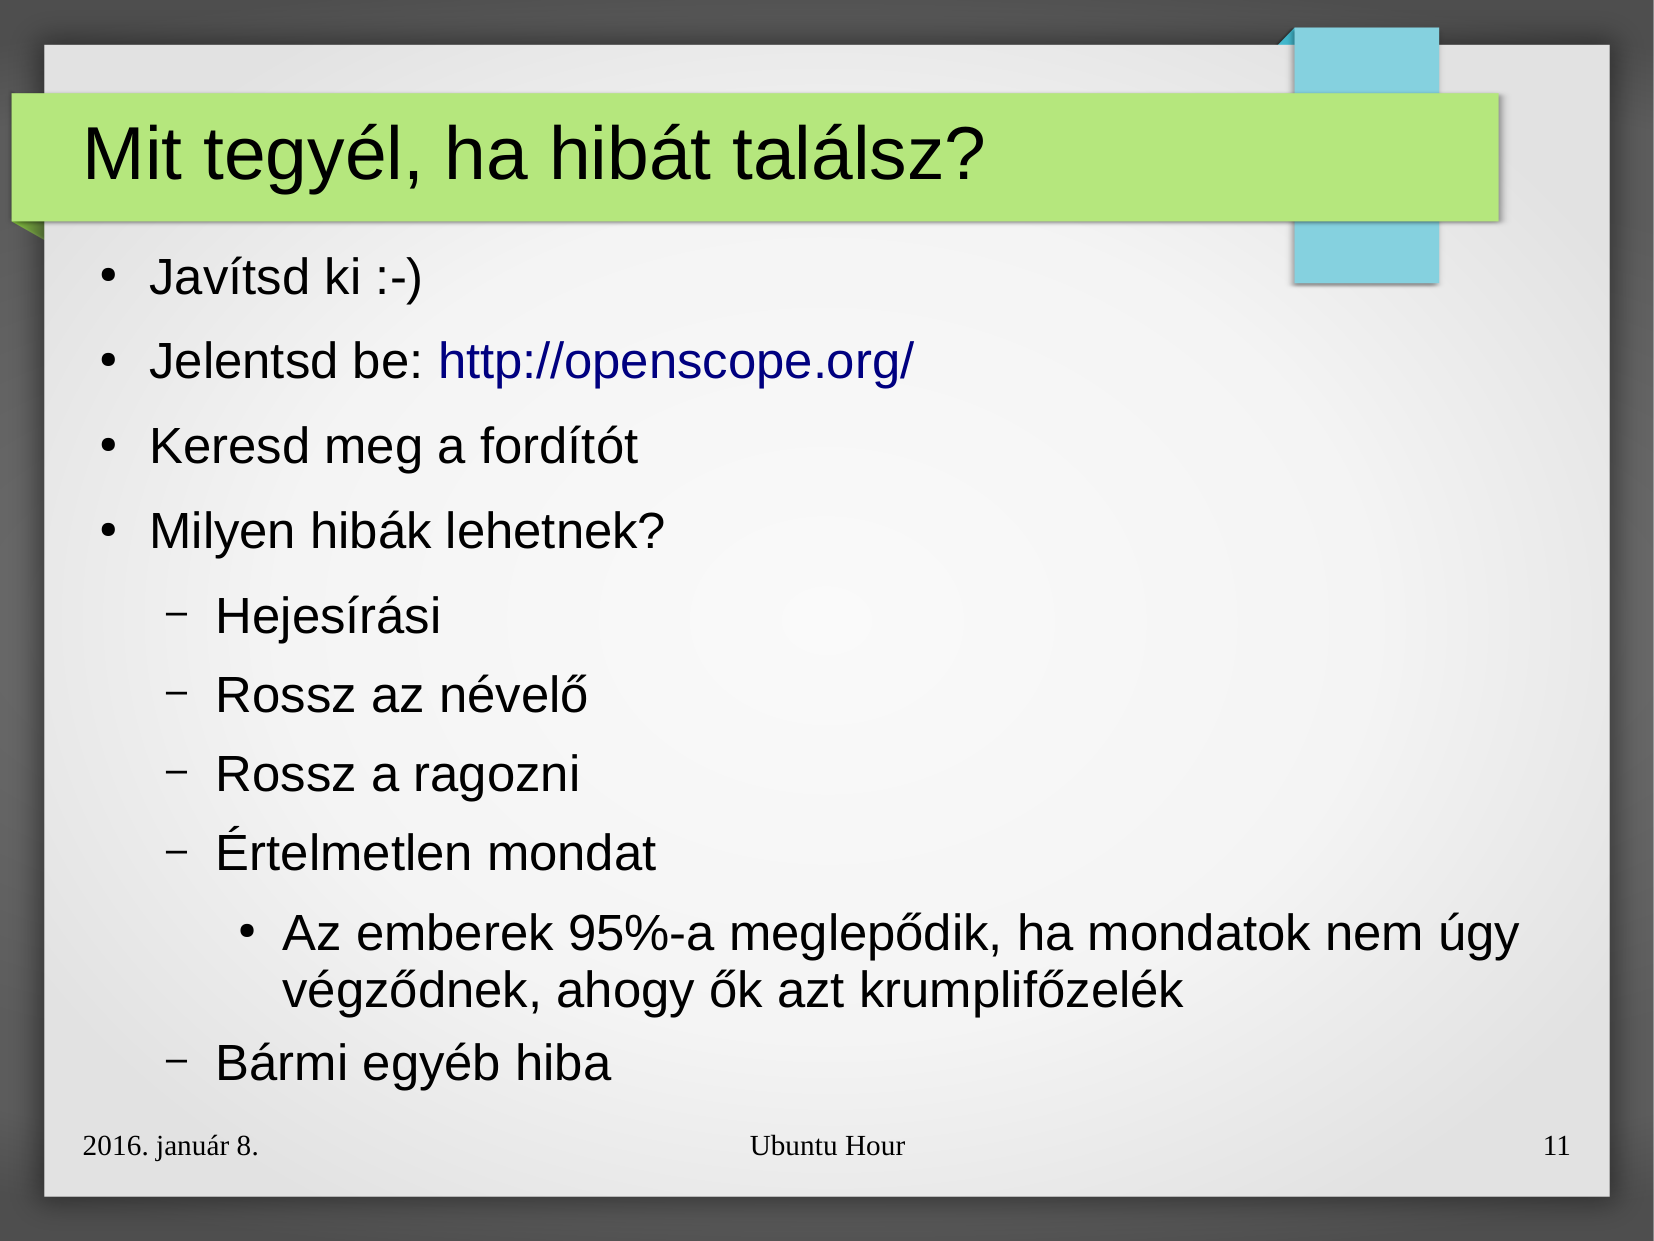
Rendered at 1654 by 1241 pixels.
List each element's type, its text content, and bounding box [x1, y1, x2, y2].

picture [0, 0, 1654, 1241]
title Mit tegyél, ha hibát találsz? [82, 94, 1264, 213]
list Javítsd ki :-) Jelentsd be: http://openscope.org/ Keresd meg a fordítót Milyen hibák lehetnek? Hejesírási Rossz az névelő Rossz a ragozni Értelmetlen mondat Az emberek 95%-a meglepődik, ha mondatok nem úgy végződnek, ahogy ők azt krumplifőzelék Bármi egyéb hiba [82, 248, 1571, 1099]
